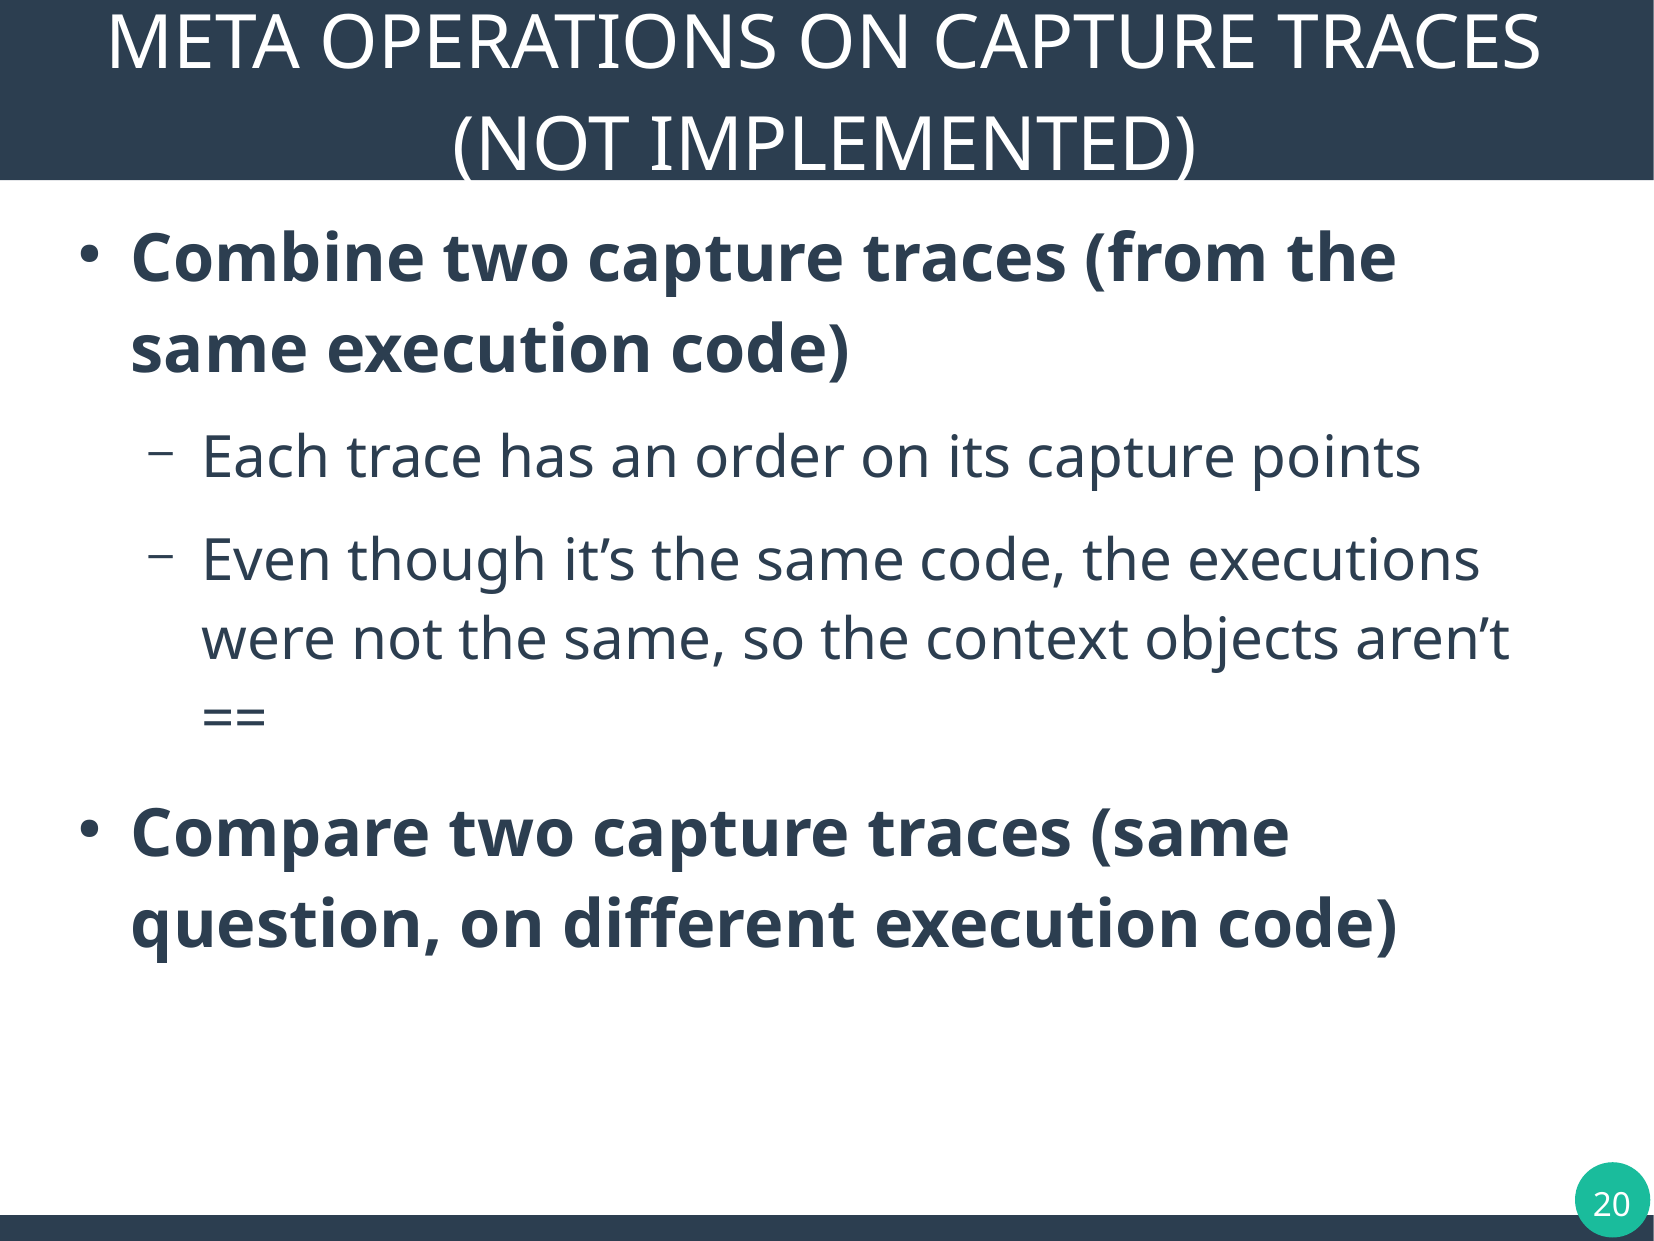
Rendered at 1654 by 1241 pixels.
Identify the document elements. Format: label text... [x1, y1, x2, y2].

list Combine two capture traces (from the same execution code) Each trace has an order on its capture points Even though it’s the same code, the executions were not the same, so the context objects aren’t == Compare two capture traces (same question, on different execution code) [60, 210, 1591, 1156]
title Meta Operations on Capture Traces (Not implemented) [45, 0, 1606, 182]
